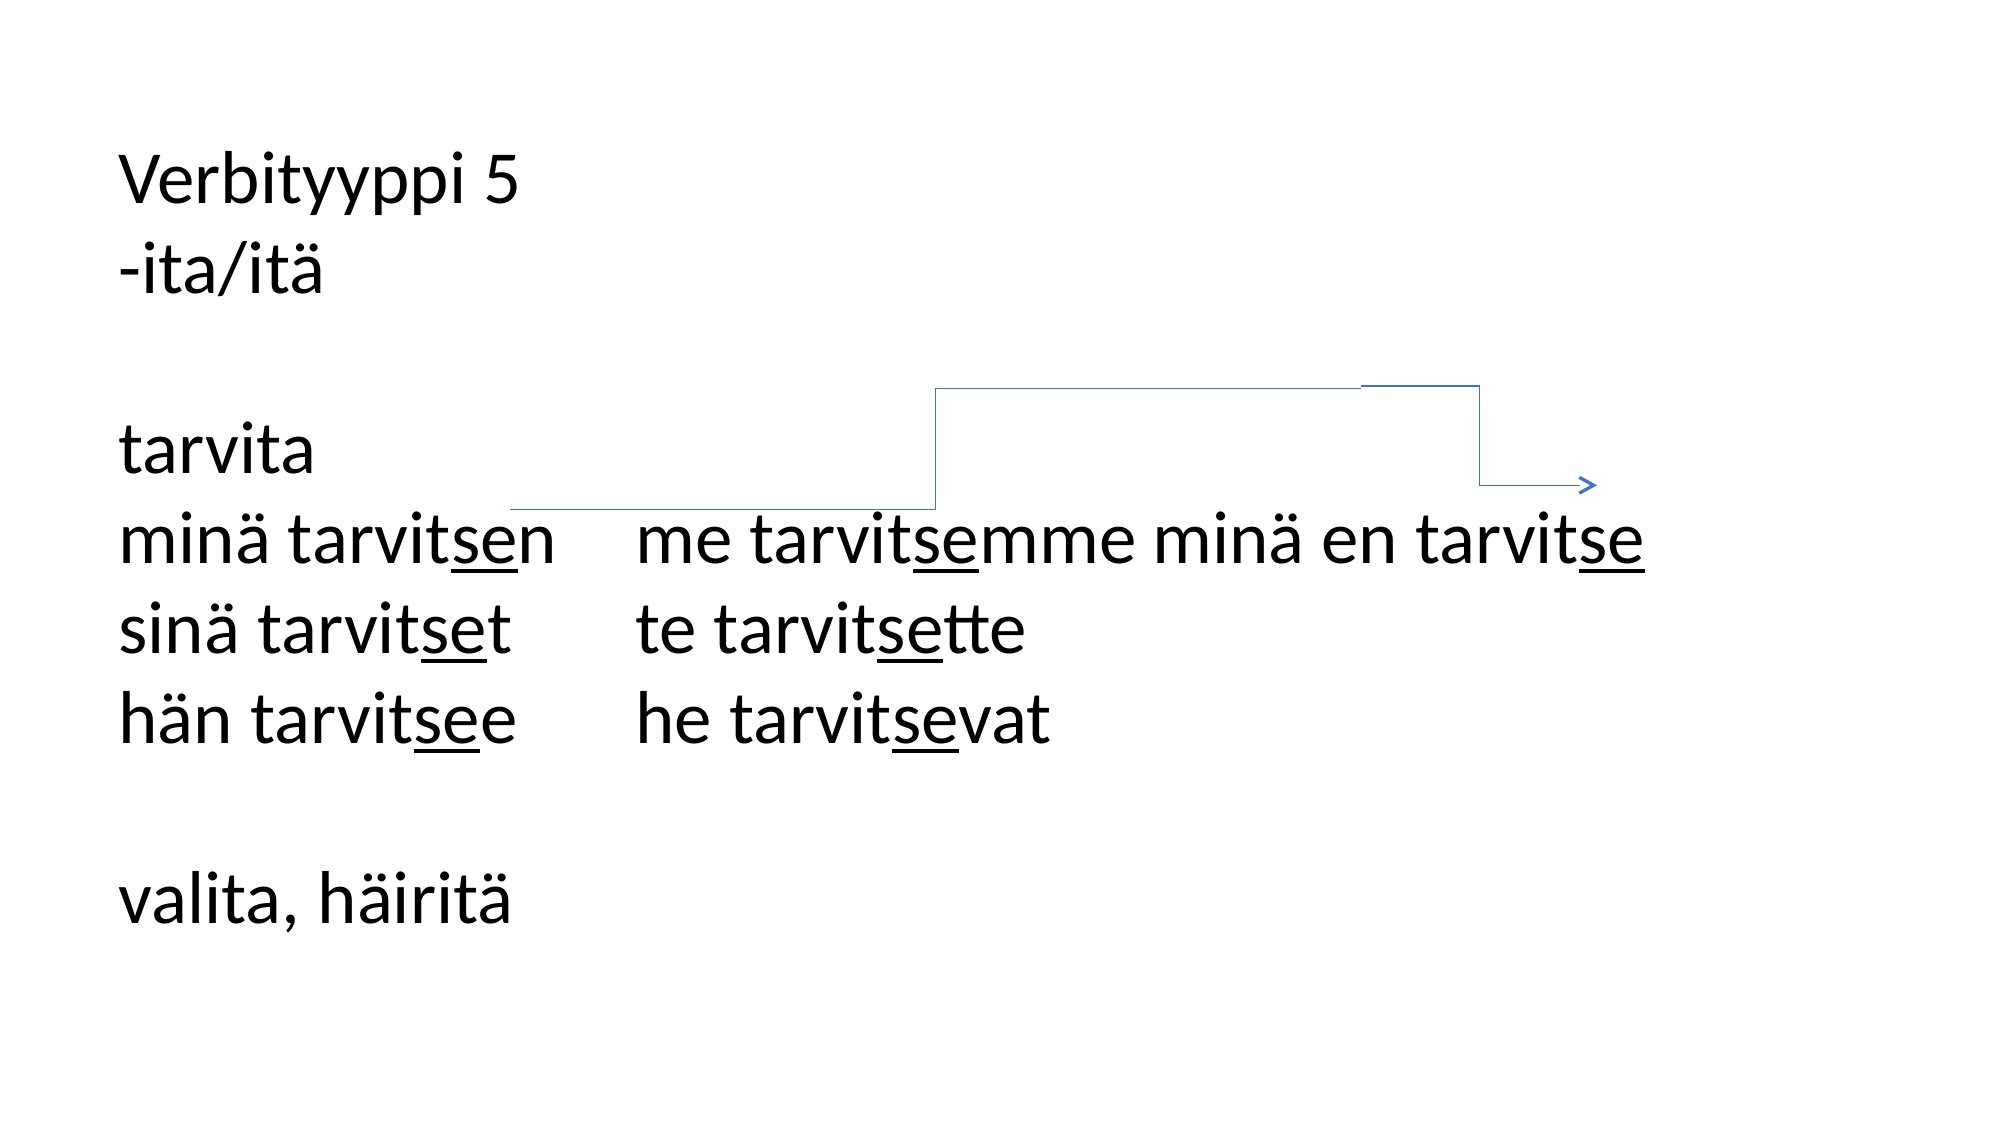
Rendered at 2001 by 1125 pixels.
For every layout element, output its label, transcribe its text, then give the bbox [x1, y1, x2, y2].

text_box Verbityyppi 5 -ita/itä tarvita minä tarvitsen me tarvitsemme minä en tarvitse sinä tarvitset te tarvitsette hän tarvitsee he tarvitsevat valita, häiritä [103, 121, 1904, 947]
